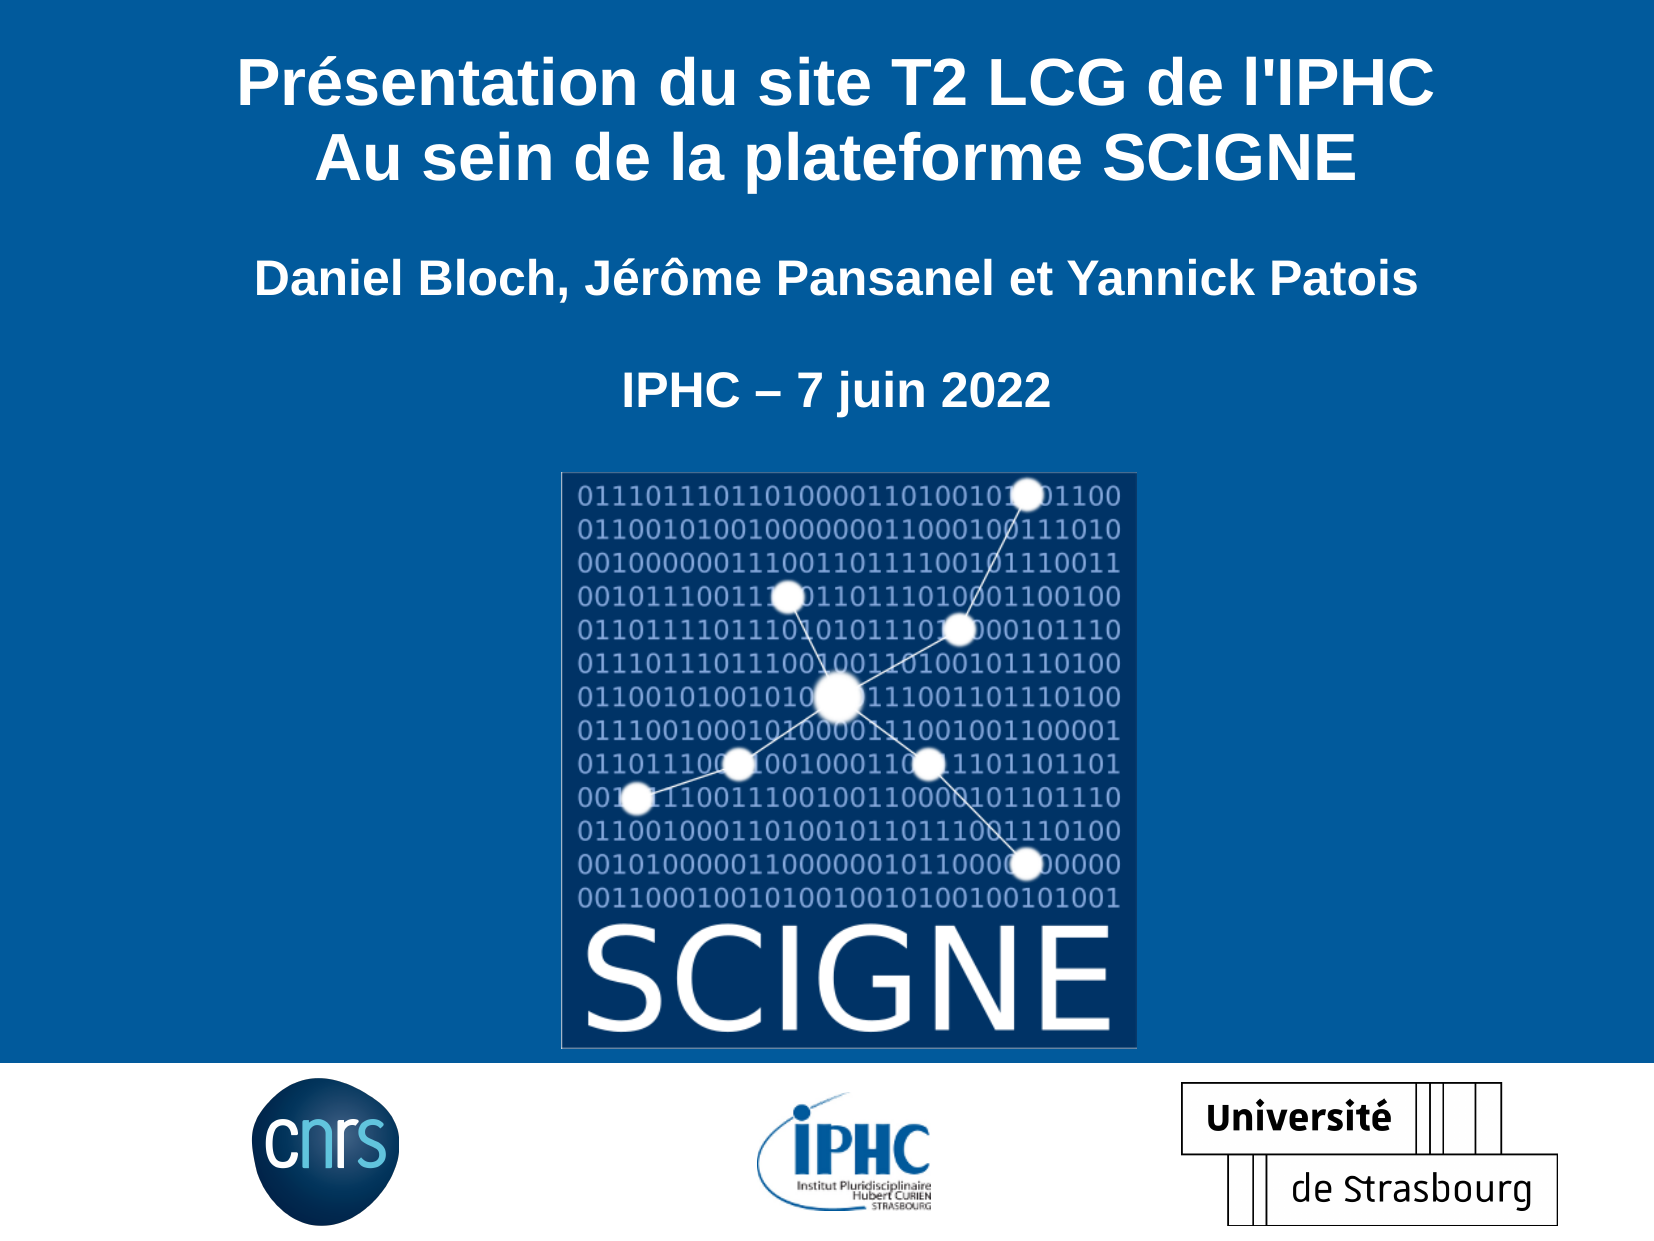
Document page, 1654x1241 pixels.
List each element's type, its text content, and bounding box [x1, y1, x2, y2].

picture [1181, 1082, 1558, 1226]
text_box Présentation du site T2 LCG de l'IPHC Au sein de la plateforme SCIGNE Daniel Bloch, Jérôme Pansanel et Yannick Patois IPHC – 7 juin 2022 [221, 37, 1477, 502]
picture [757, 1092, 931, 1211]
picture [561, 502, 1137, 1049]
picture [250, 1077, 399, 1226]
